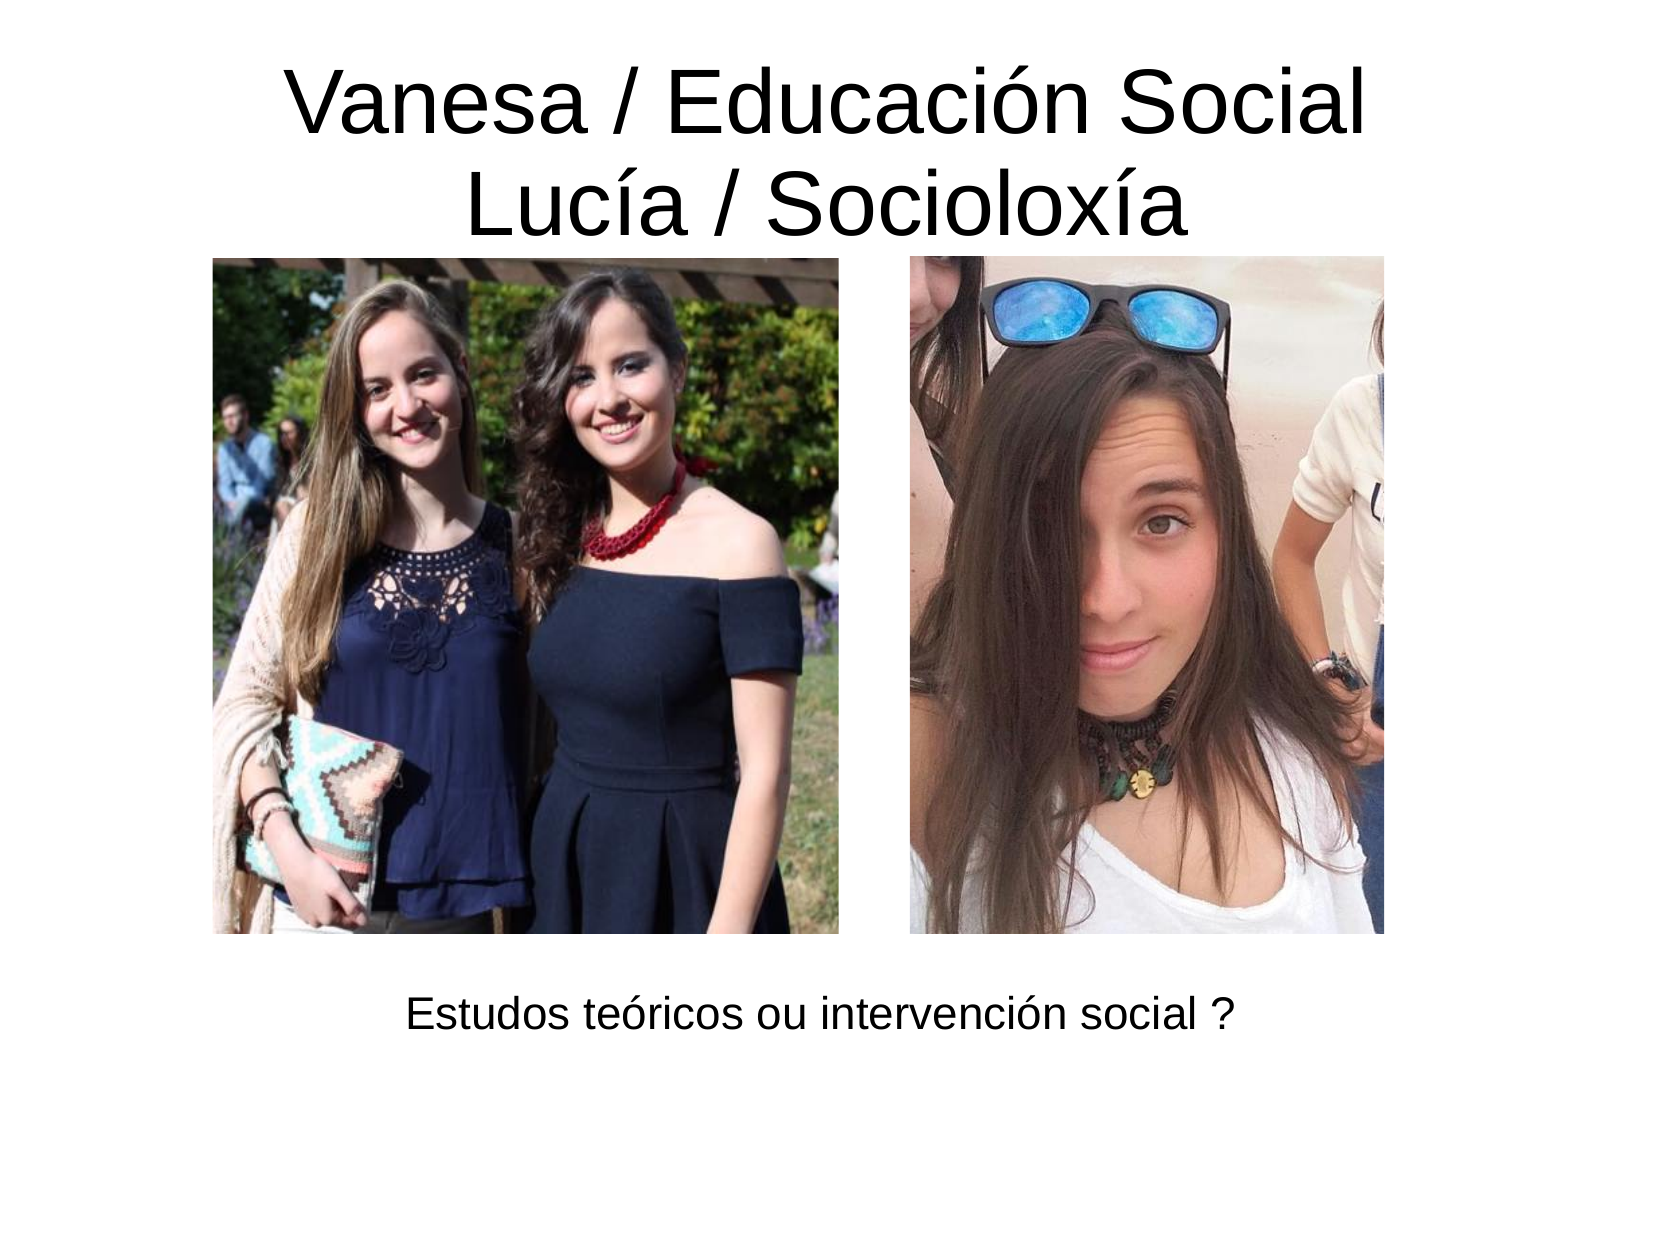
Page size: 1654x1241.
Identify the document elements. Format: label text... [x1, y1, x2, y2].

picture [212, 258, 839, 934]
picture [909, 256, 1385, 934]
title Vanesa / Educación Social Lucía / Socioloxía [82, 49, 1571, 257]
text_box Estudos teóricos ou intervención social ? [224, 980, 1418, 1047]
